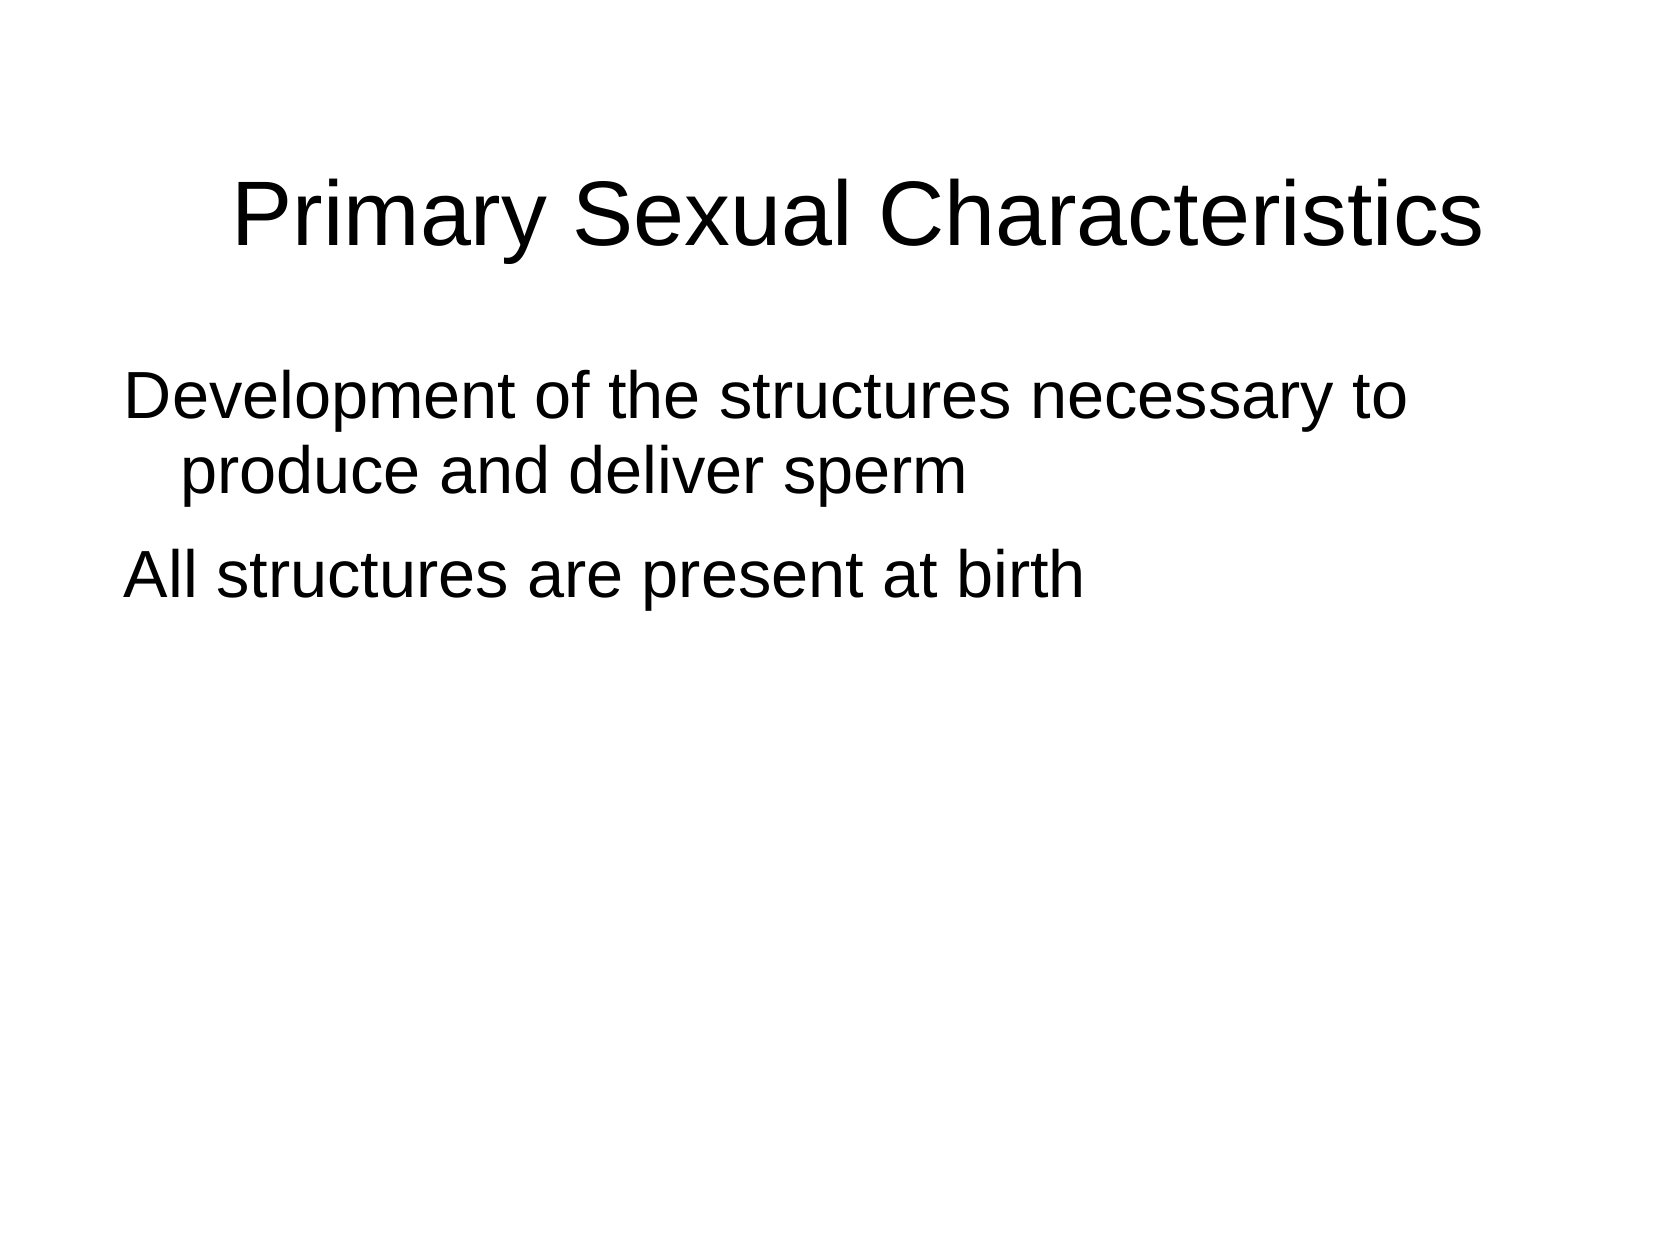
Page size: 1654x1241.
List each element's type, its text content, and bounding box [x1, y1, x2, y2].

title Primary Sexual Characteristics [124, 110, 1595, 317]
title [82, 49, 1571, 257]
list Development of the structures necessary to produce and deliver sperm All structures are present at birth [124, 358, 1530, 1103]
